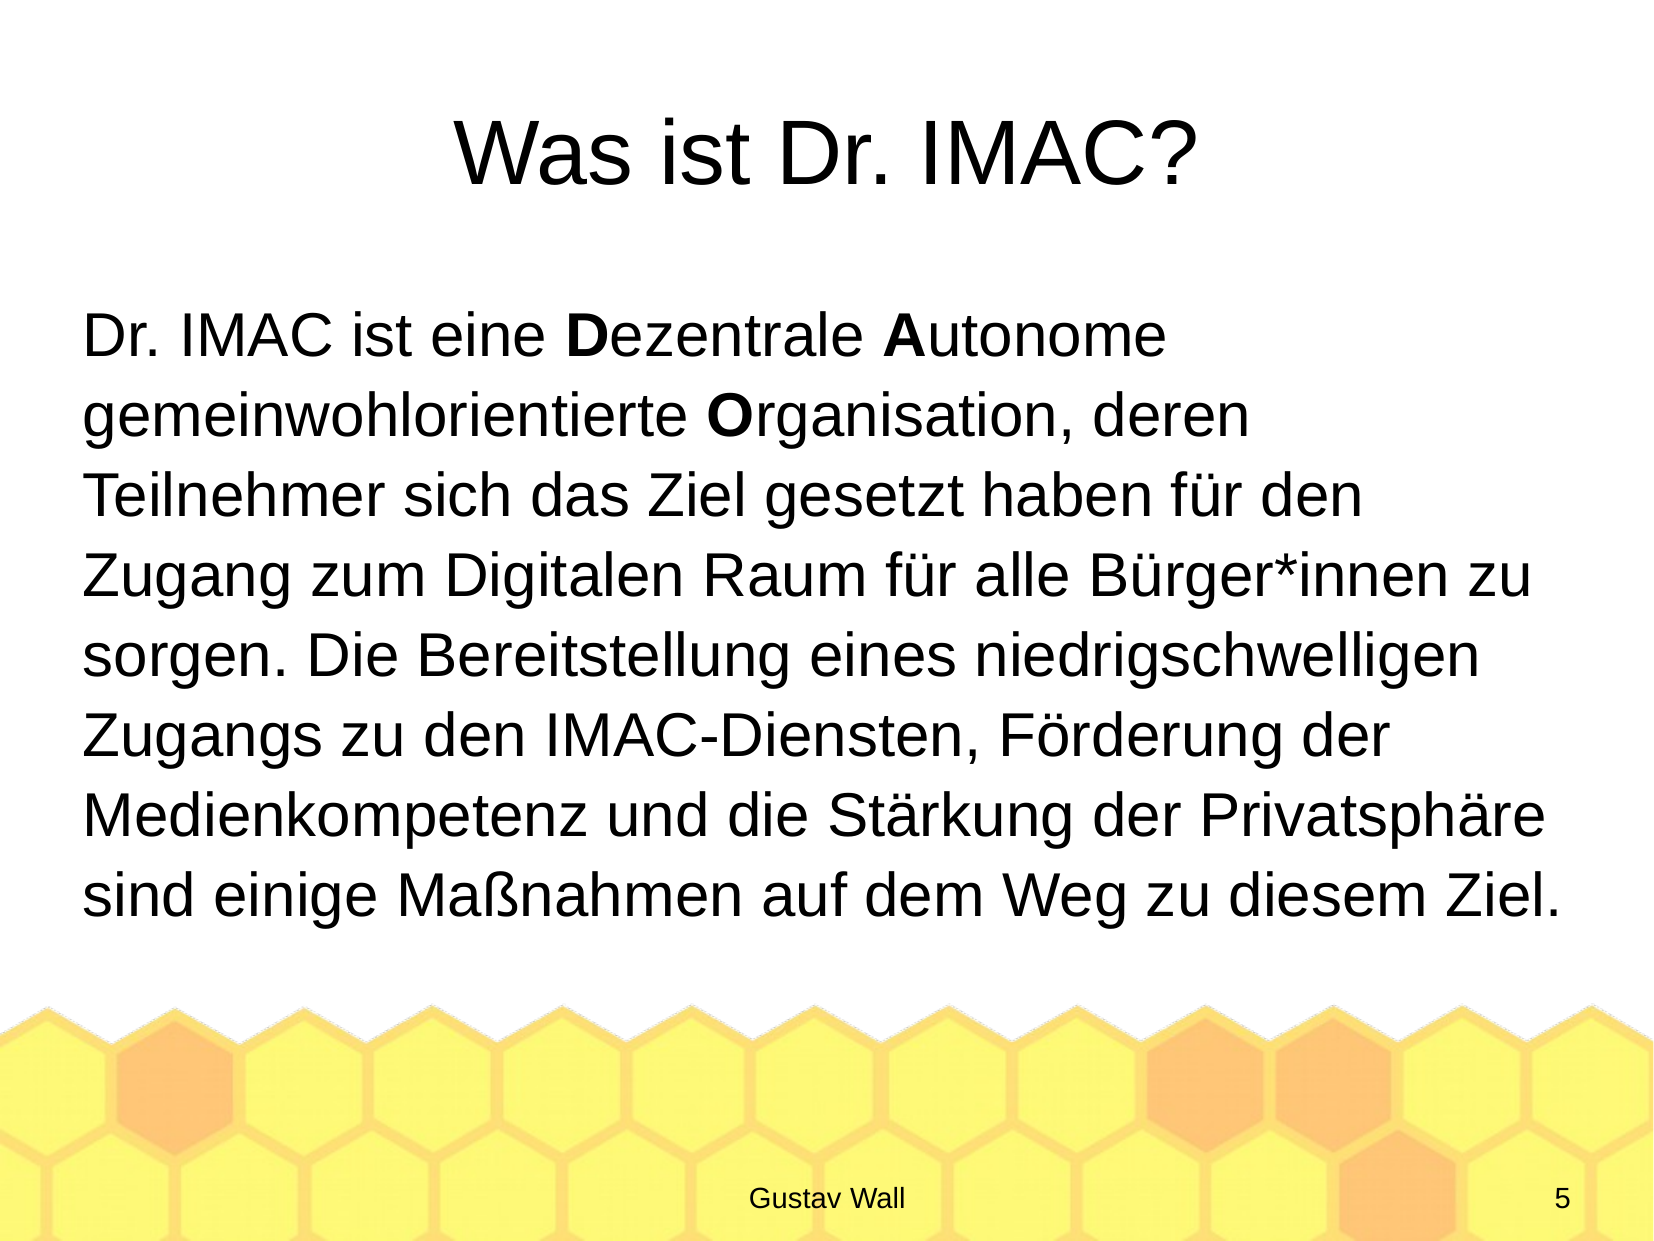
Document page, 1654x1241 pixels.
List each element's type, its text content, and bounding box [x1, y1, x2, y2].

title Was ist Dr. IMAC? [82, 49, 1571, 257]
list Dr. IMAC ist eine Dezentrale Autonome gemeinwohlorientierte Organisation, deren Teilnehmer sich das Ziel gesetzt haben für den Zugang zum Digitalen Raum für alle Bürger*innen zu sorgen. Die Bereitstellung eines niedrigschwelligen Zugangs zu den IMAC-Diensten, Förderung der Medienkompetenz und die Stärkung der Privatsphäre sind einige Maßnahmen auf dem Weg zu diesem Ziel. [82, 290, 1571, 1010]
picture [0, 1001, 1654, 1241]
